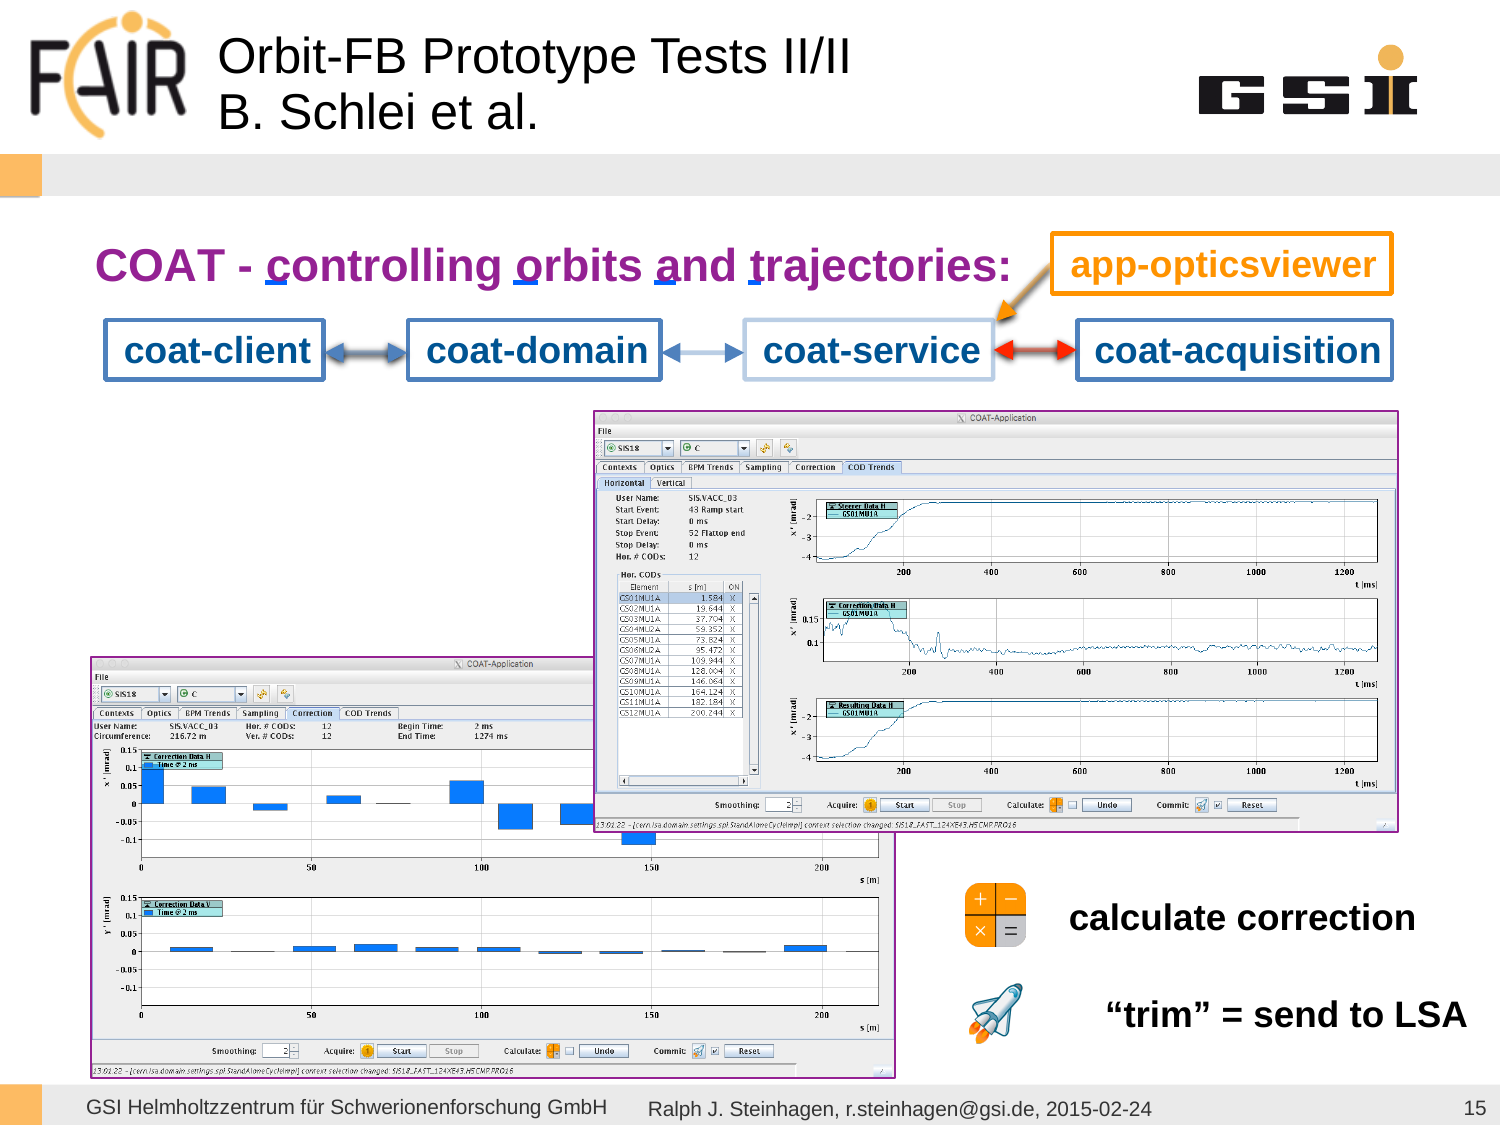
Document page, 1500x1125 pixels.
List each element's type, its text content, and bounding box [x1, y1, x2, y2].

text_box COAT - controlling orbits and trajectories: [94, 239, 1010, 292]
text_box [1054, 236, 1389, 291]
title Orbit-FB Prototype Tests II/II B. Schlei et al. [217, 20, 1180, 147]
picture [965, 883, 1026, 947]
picture [30, 9, 187, 141]
text_box app-opticsviewer [1070, 243, 1396, 288]
text_box [1080, 322, 1390, 377]
text_box [661, 342, 681, 363]
text_box [324, 342, 344, 363]
picture [92, 658, 894, 1077]
text_box calculate correction [1068, 897, 1433, 939]
text_box [993, 339, 1014, 361]
picture [981, 251, 1050, 319]
text_box coat-domain [426, 329, 663, 374]
text_box [108, 322, 321, 377]
picture [655, 339, 751, 373]
picture [1197, 42, 1419, 117]
text_box [387, 342, 408, 363]
text_box [996, 299, 1017, 321]
text_box [410, 322, 658, 377]
picture [987, 270, 1083, 370]
text_box [1057, 339, 1077, 361]
text_box coat-client [123, 329, 323, 374]
text_box [724, 342, 745, 363]
picture [963, 980, 1028, 1046]
picture [323, 339, 414, 373]
text_box coat-acquisition [1094, 329, 1399, 374]
picture [595, 412, 1397, 831]
text_box coat-service [762, 329, 994, 374]
text_box [747, 323, 990, 377]
text_box “trim” = send to LSA [1105, 994, 1468, 1036]
